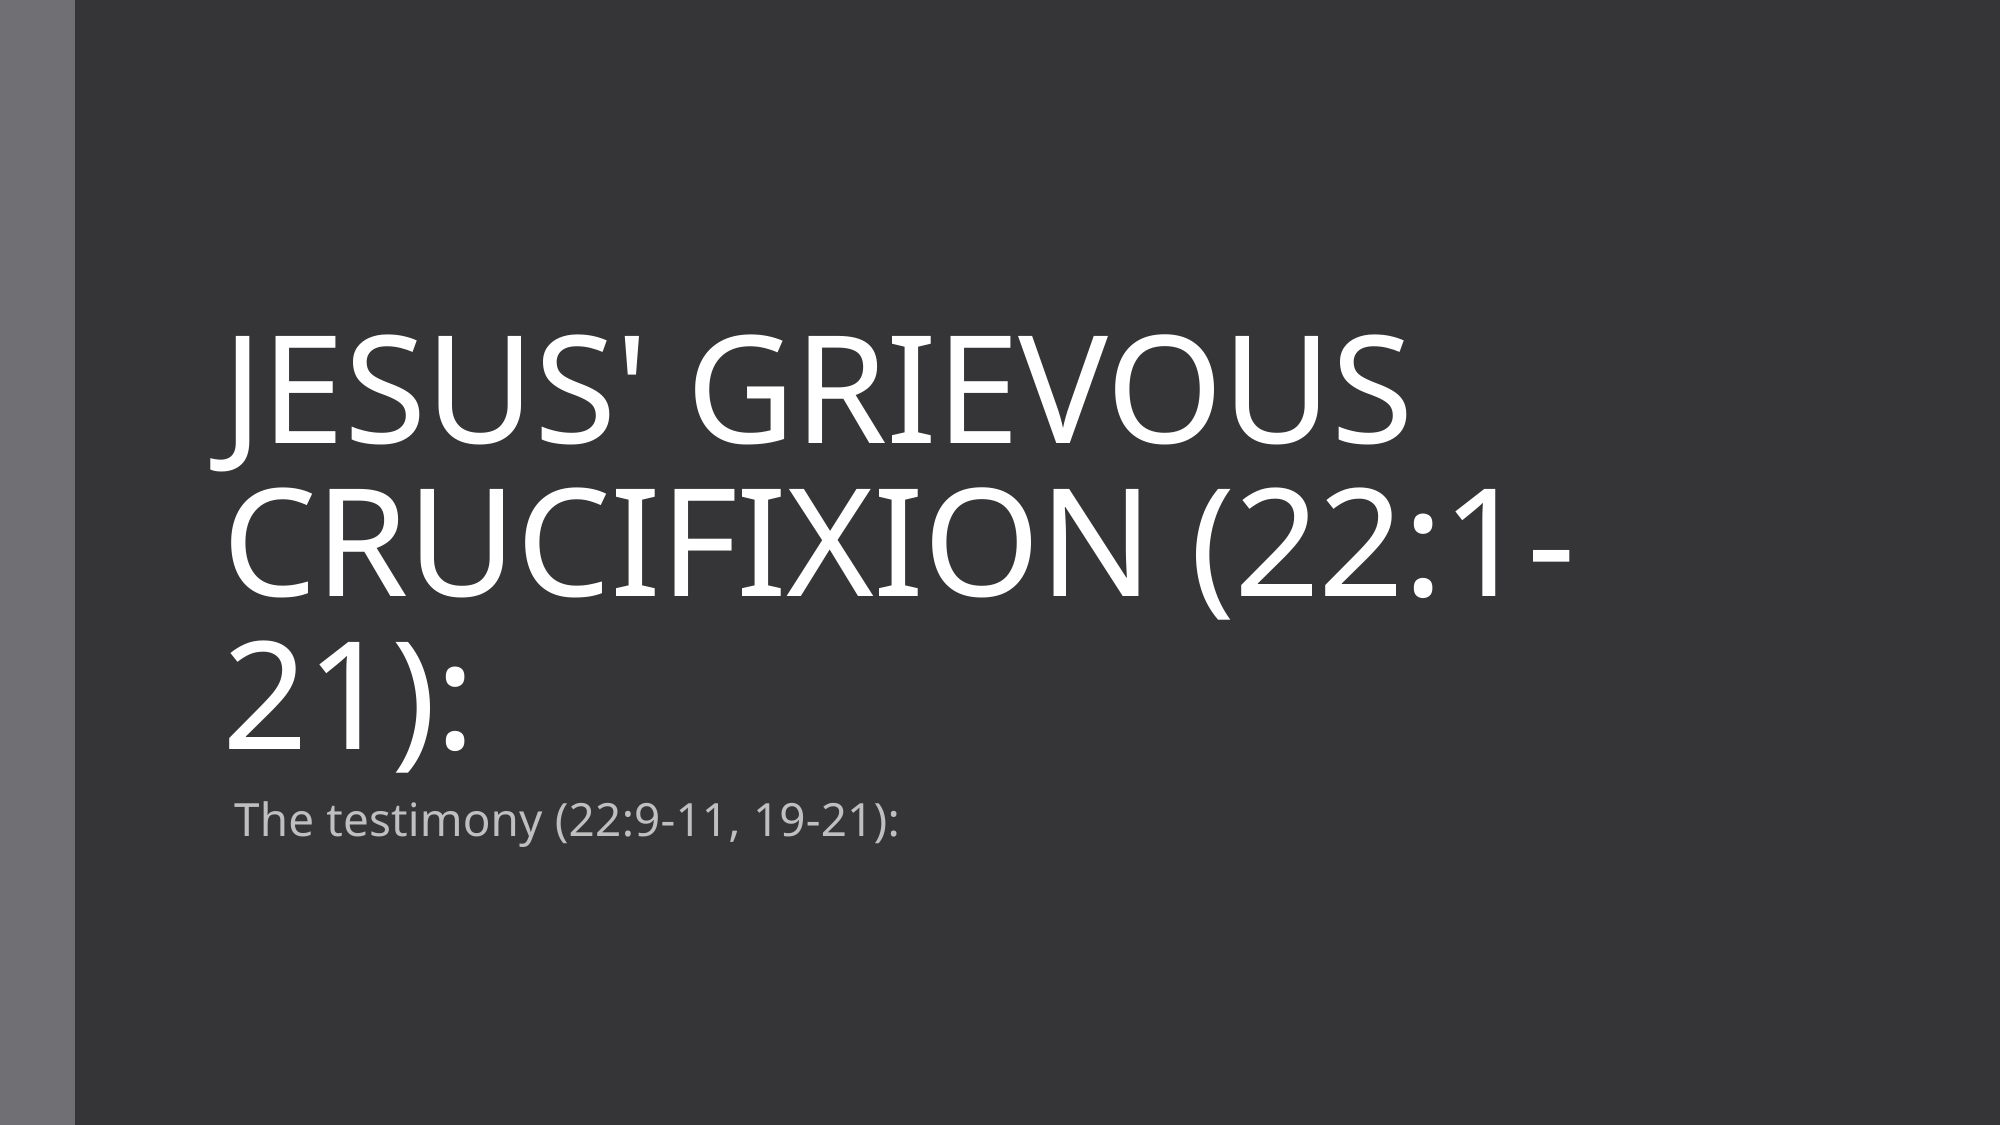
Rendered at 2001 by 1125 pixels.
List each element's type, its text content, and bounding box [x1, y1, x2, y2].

subtitle The testimony (22:9-11, 19-21): [206, 787, 1752, 1066]
title JESUS' GRIEVOUS CRUCIFIXION (22:1-21): [206, 124, 1752, 787]
